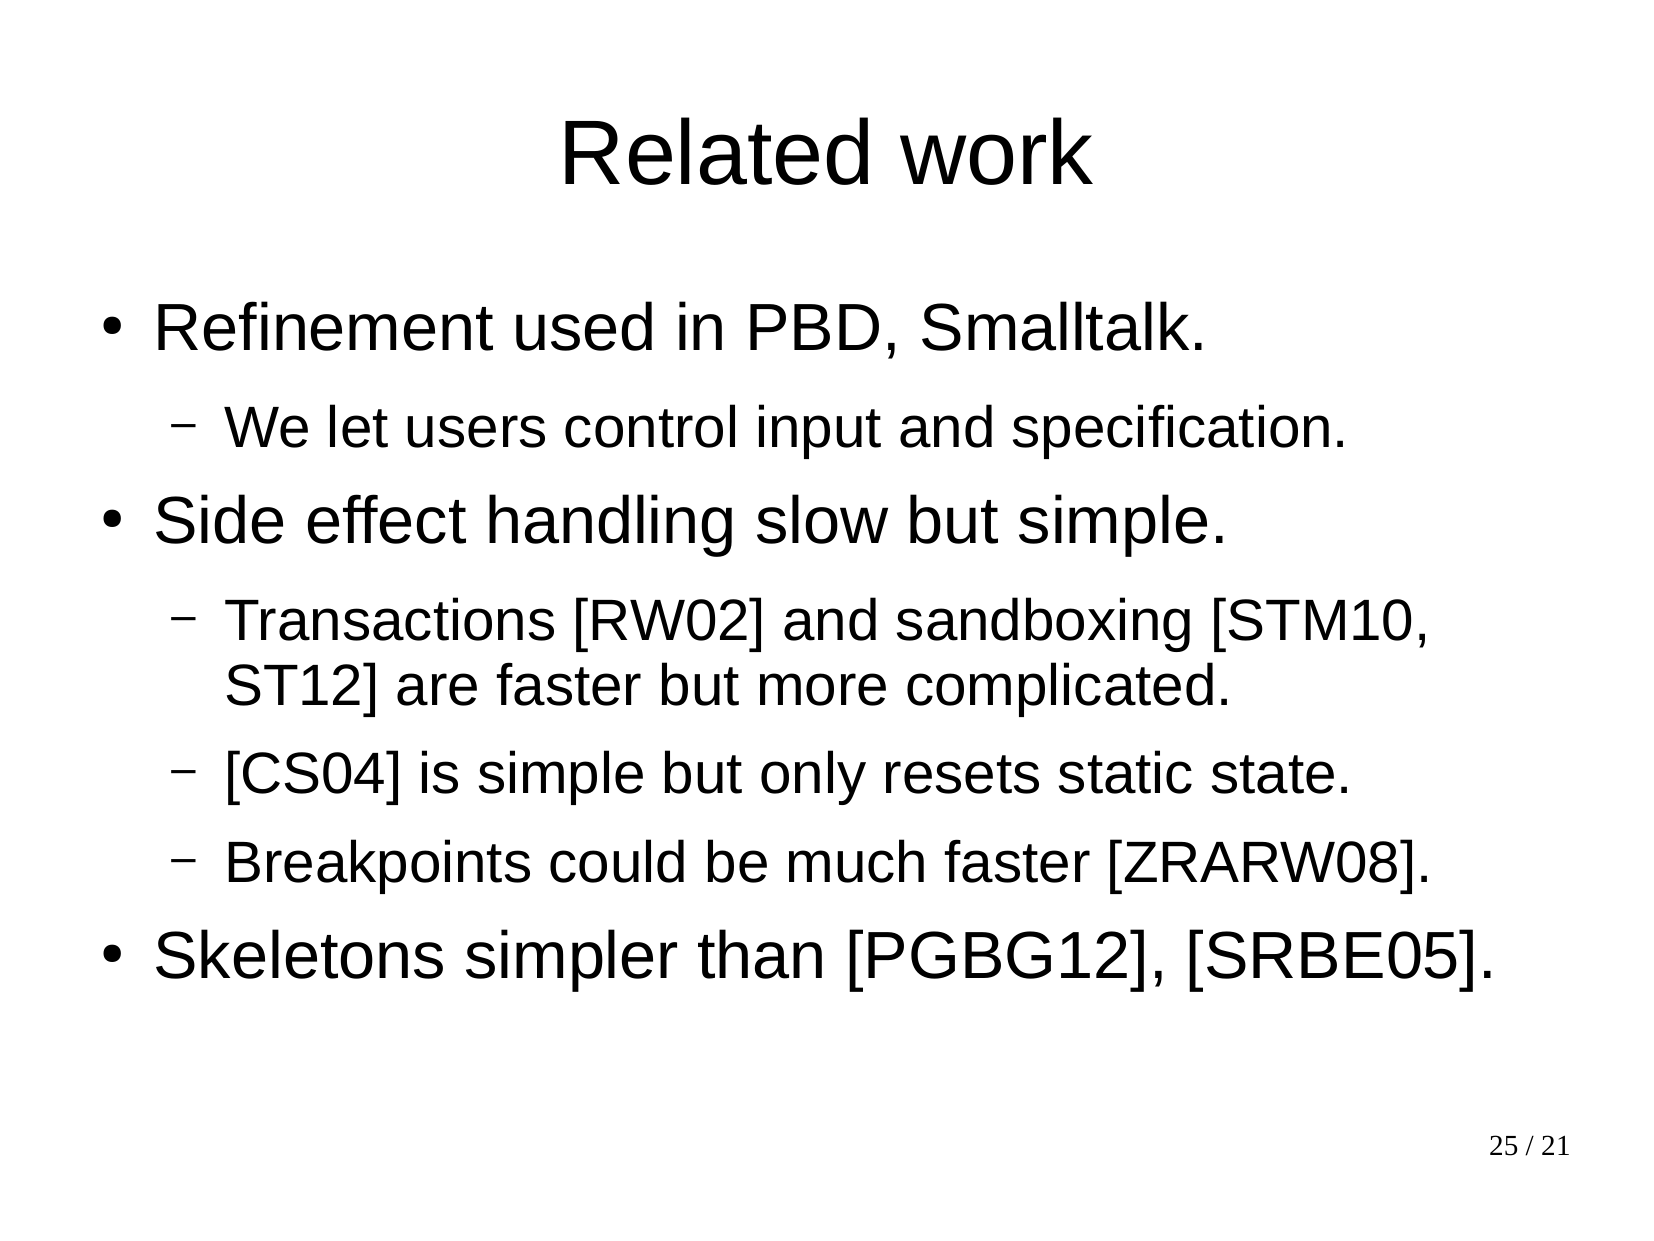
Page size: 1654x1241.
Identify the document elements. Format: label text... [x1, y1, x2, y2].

list Refinement used in PBD, Smalltalk. We let users control input and specification. Side effect handling slow but simple. Transactions [RW02] and sandboxing [STM10, ST12] are faster but more complicated. [CS04] is simple but only resets static state. Breakpoints could be much faster [ZRARW08]. Skeletons simpler than [PGBG12], [SRBE05]. [82, 290, 1571, 1010]
title Related work [82, 49, 1571, 257]
